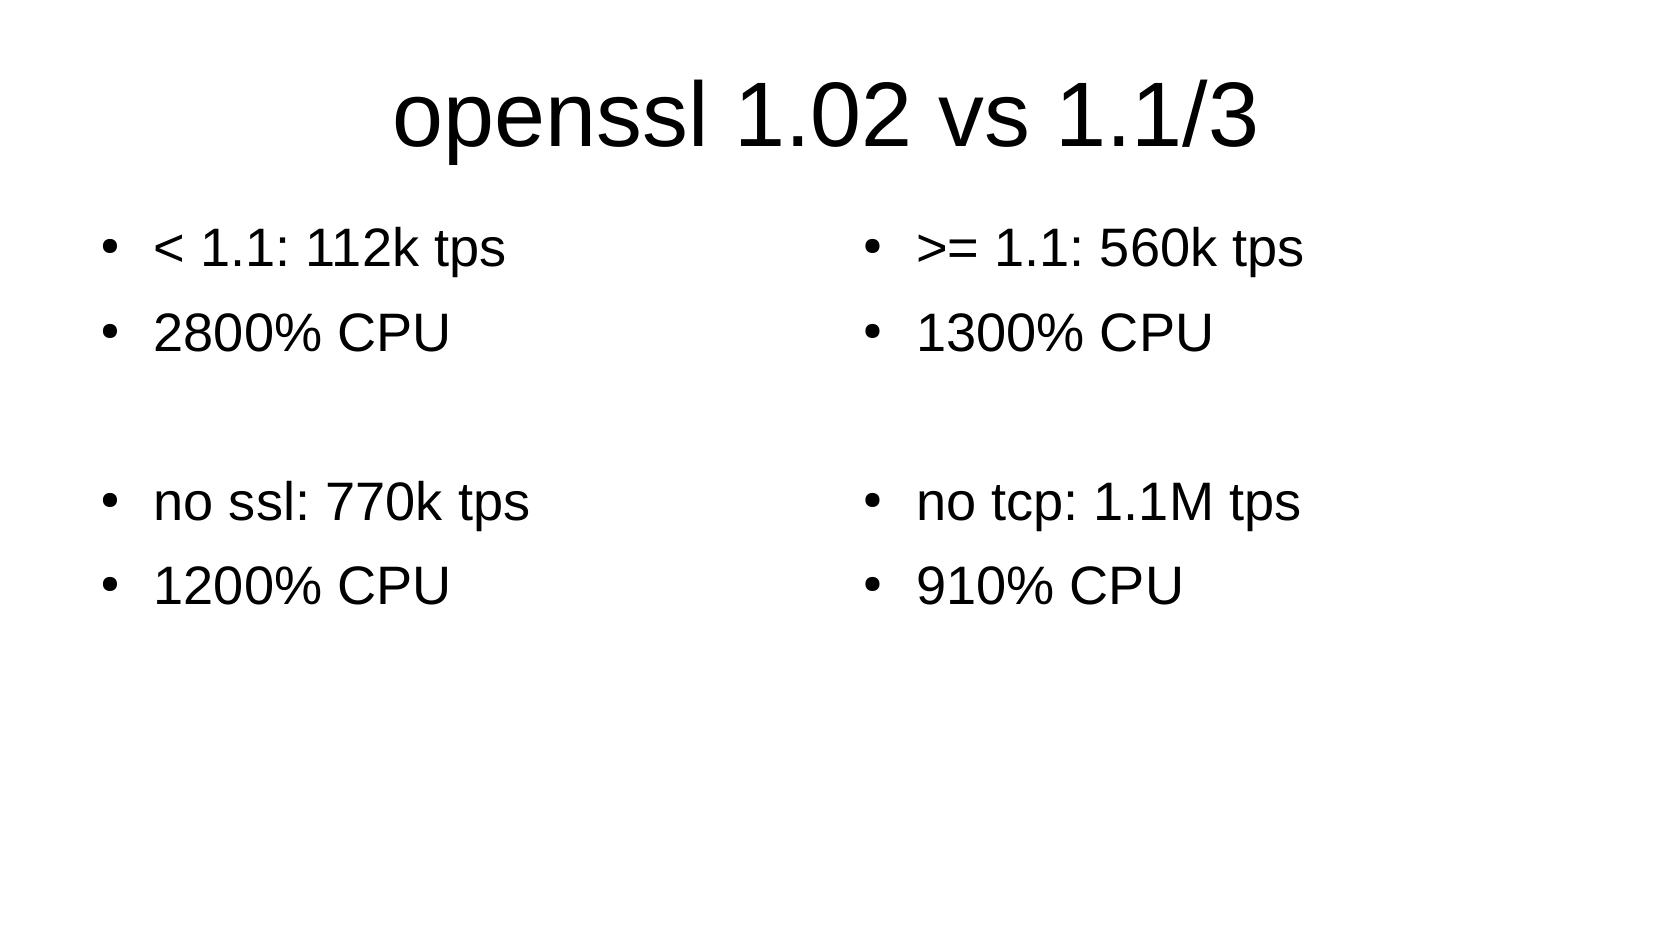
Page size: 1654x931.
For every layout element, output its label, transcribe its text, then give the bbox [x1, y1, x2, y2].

list >= 1.1: 560k tps 1300% CPU no tcp: 1.1M tps 910% CPU [845, 217, 1572, 758]
title openssl 1.02 vs 1.1/3 [82, 37, 1571, 193]
list < 1.1: 112k tps 2800% CPU no ssl: 770k tps 1200% CPU [82, 217, 809, 758]
